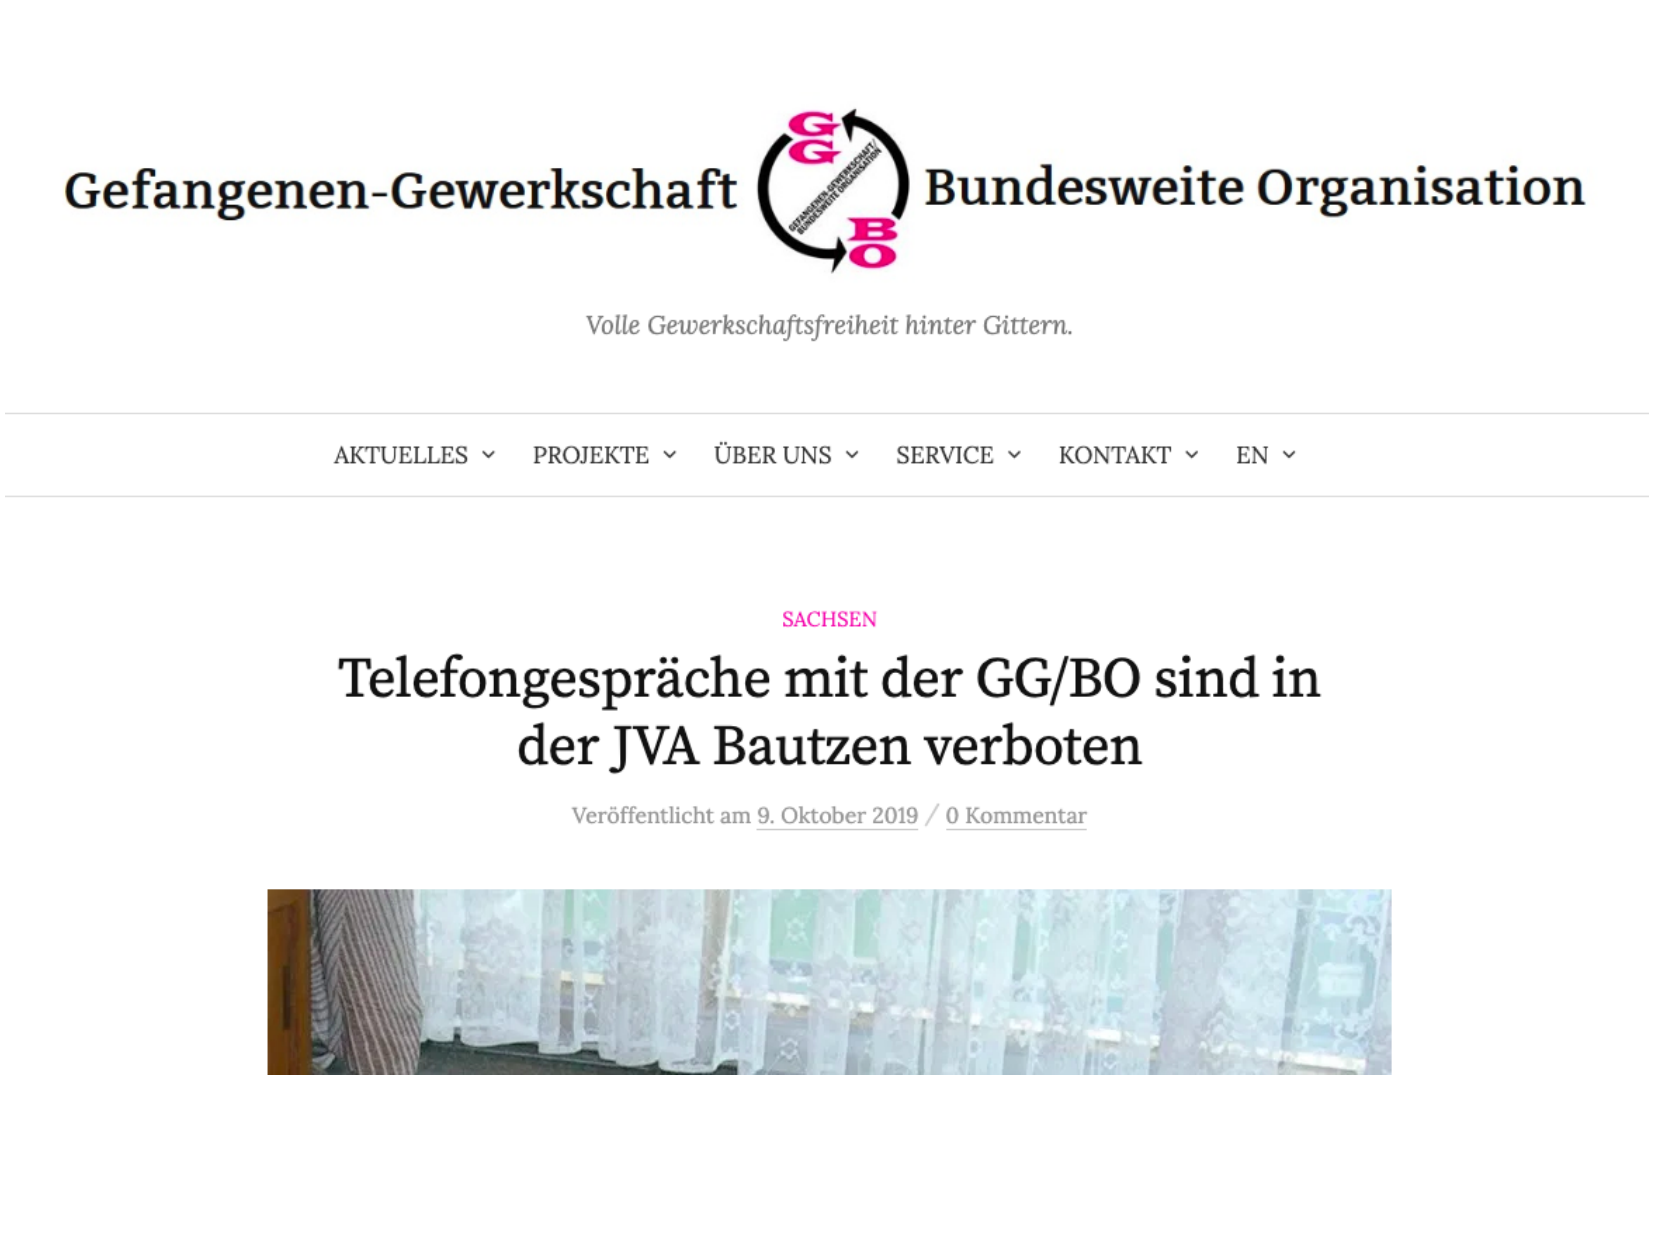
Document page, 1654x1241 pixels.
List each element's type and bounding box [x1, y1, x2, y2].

picture [5, 70, 1649, 1075]
